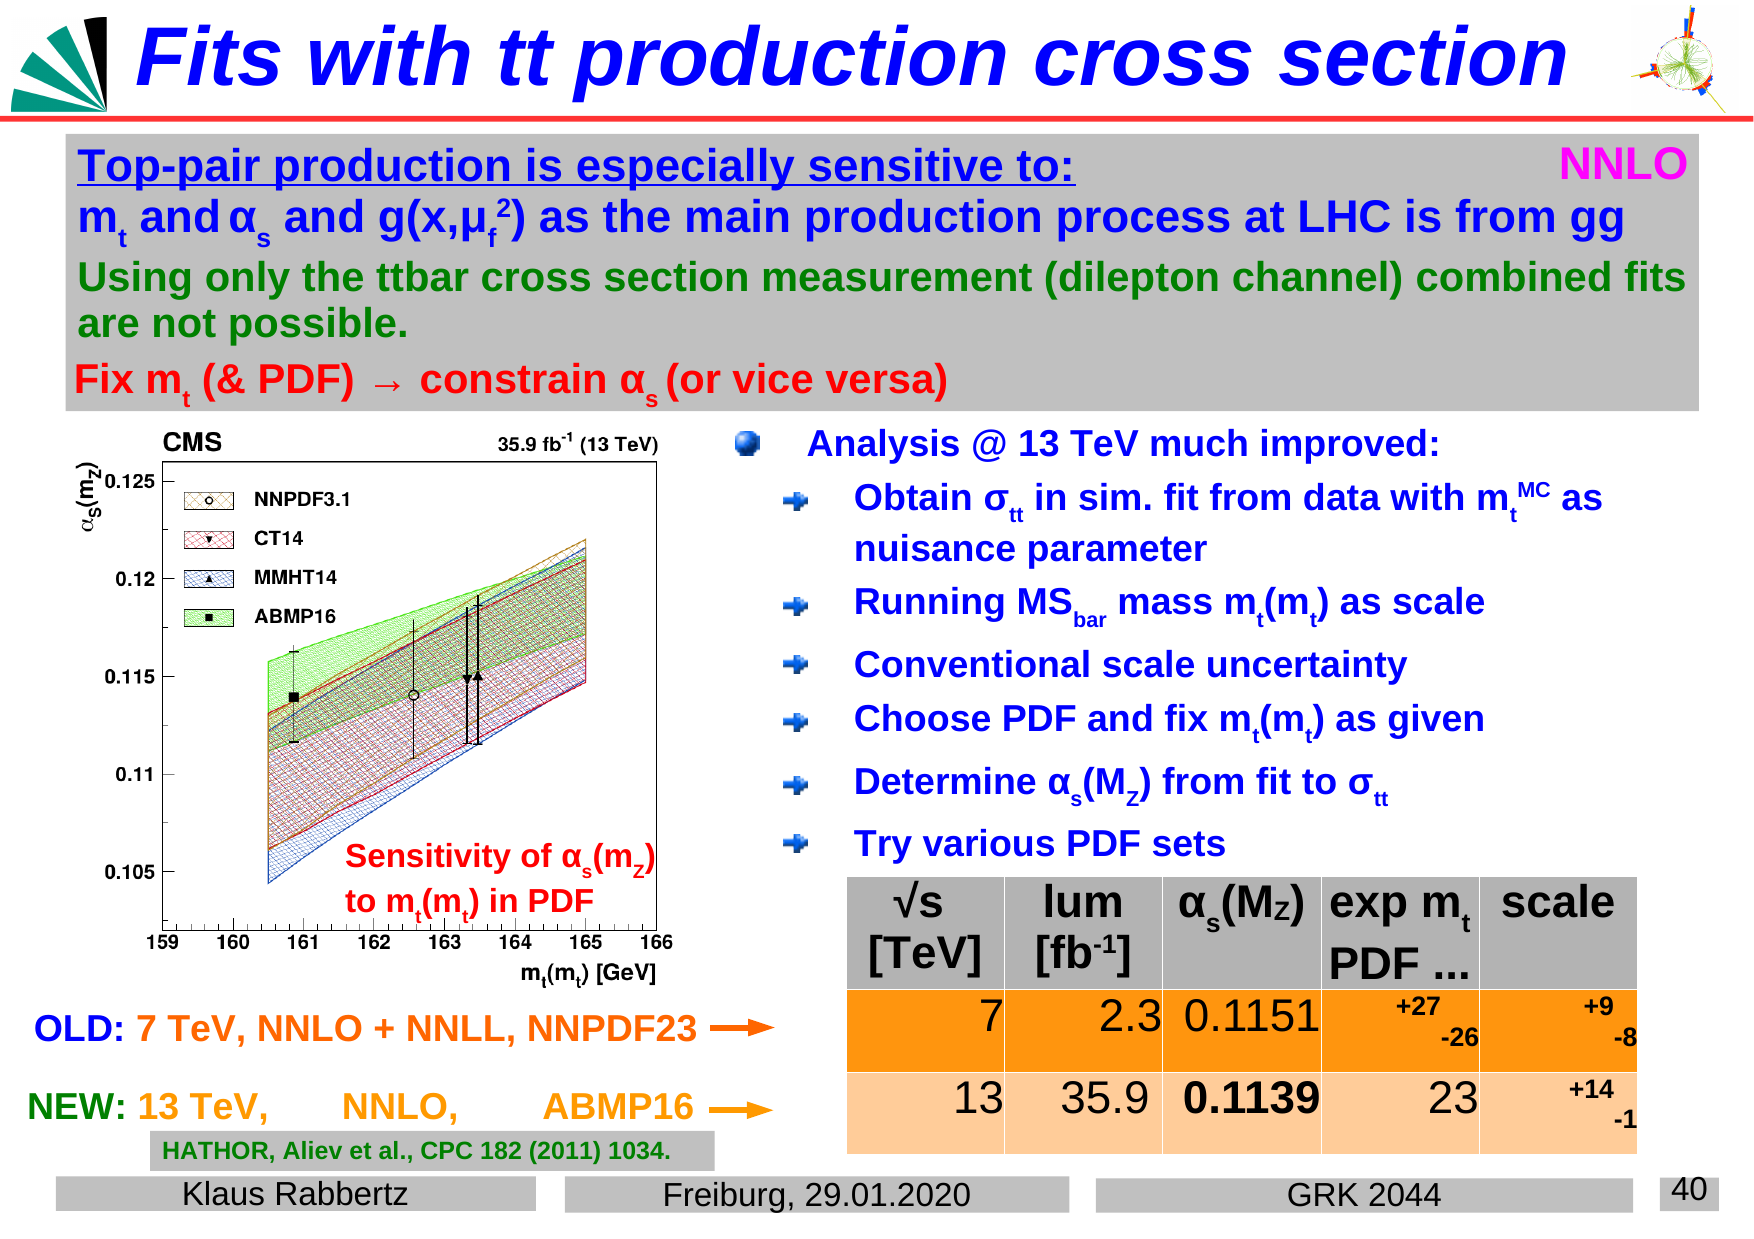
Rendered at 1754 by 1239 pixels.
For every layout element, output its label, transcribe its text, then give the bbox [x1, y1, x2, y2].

text_box NEW: 13 TeV, NNLO, ABMP16 [15, 1080, 707, 1140]
table_cell +14-1 [1480, 1073, 1637, 1154]
text_box Fix mt (& PDF) → constrain αs (or vice versa) [61, 349, 961, 419]
text_box NNLO [1547, 132, 1701, 196]
text_box Sensitivity of αs(mZ) to mt(mt) in PDF [333, 831, 668, 934]
table_cell +9-8 [1480, 990, 1637, 1072]
table_cell 0.1151 [1163, 990, 1321, 1072]
text_box OLD: 7 TeV, NNLO + NNLL, NNPDF23 [21, 1002, 722, 1056]
table_cell 35.9 [1005, 1073, 1162, 1154]
table_header exp mt PDF ... [1322, 877, 1479, 989]
table_cell 2.3 [1005, 990, 1162, 1072]
table_cell 7 [847, 990, 1004, 1072]
table_cell 13 [847, 1073, 1004, 1154]
table_header scale [1480, 877, 1637, 989]
text_box HATHOR, Aliev et al., CPC 182 (2011) 1034. [150, 1130, 715, 1171]
text_box Top-pair production is especially sensitive to: mt and αs and g(x,μf2) as the main production process at LHC is from gg Using only the ttbar cross section measurement (dilepton channel) combined fits are not possible. [65, 133, 1699, 412]
picture [72, 423, 691, 1001]
picture [11, 17, 107, 113]
table_cell 0.1139 [1163, 1073, 1321, 1154]
table_cell 23 [1322, 1073, 1479, 1154]
table_header αs(MZ) [1163, 877, 1321, 989]
table_header lum [fb-1] [1005, 877, 1162, 989]
title Fits with tt production cross section [123, 0, 1606, 114]
table_cell +27-26 [1322, 990, 1479, 1072]
list Analysis @ 13 TeV much improved: Obtain σtt in sim. fit from data with mtMC as nuisance parameter Running MSbar mass mt(mt) as scale Conventional scale uncertainty Choose PDF and fix mt(mt) as given Determine αs(MZ) from fit to σtt Try various PDF sets [724, 422, 1718, 865]
picture [1631, 5, 1739, 113]
table_header √s [TeV] [847, 877, 1004, 989]
